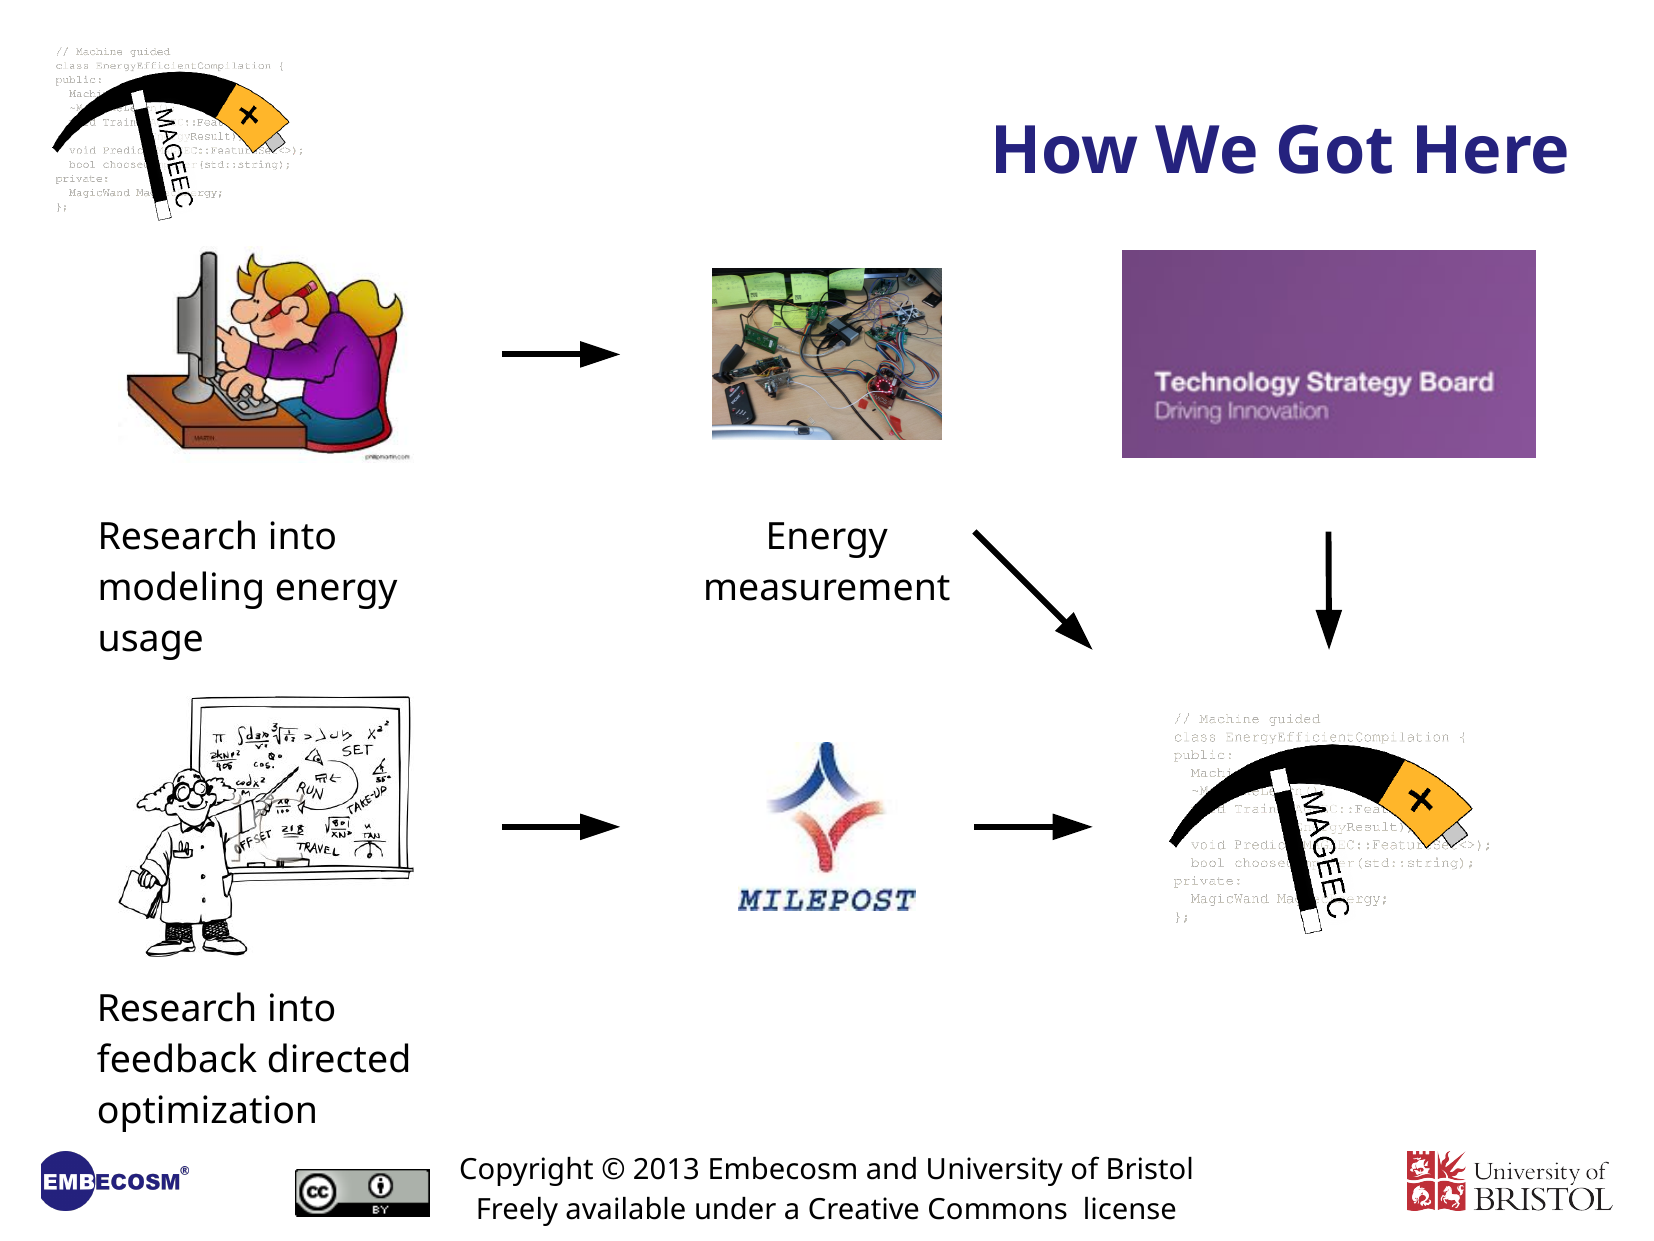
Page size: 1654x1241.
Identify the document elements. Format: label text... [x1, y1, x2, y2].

picture [712, 268, 942, 440]
title How We Got Here [326, 61, 1571, 233]
picture [738, 742, 916, 911]
picture [118, 246, 414, 463]
picture [52, 47, 302, 225]
picture [1407, 1151, 1613, 1211]
text_box Research into modeling energy usage [82, 502, 497, 614]
text_box Energy measurement [651, 502, 1003, 653]
picture [1122, 250, 1536, 458]
picture [1169, 713, 1489, 940]
text_box Research into feedback directed optimization [82, 974, 501, 1087]
picture [41, 1151, 189, 1211]
picture [295, 1169, 430, 1217]
picture [118, 696, 414, 958]
